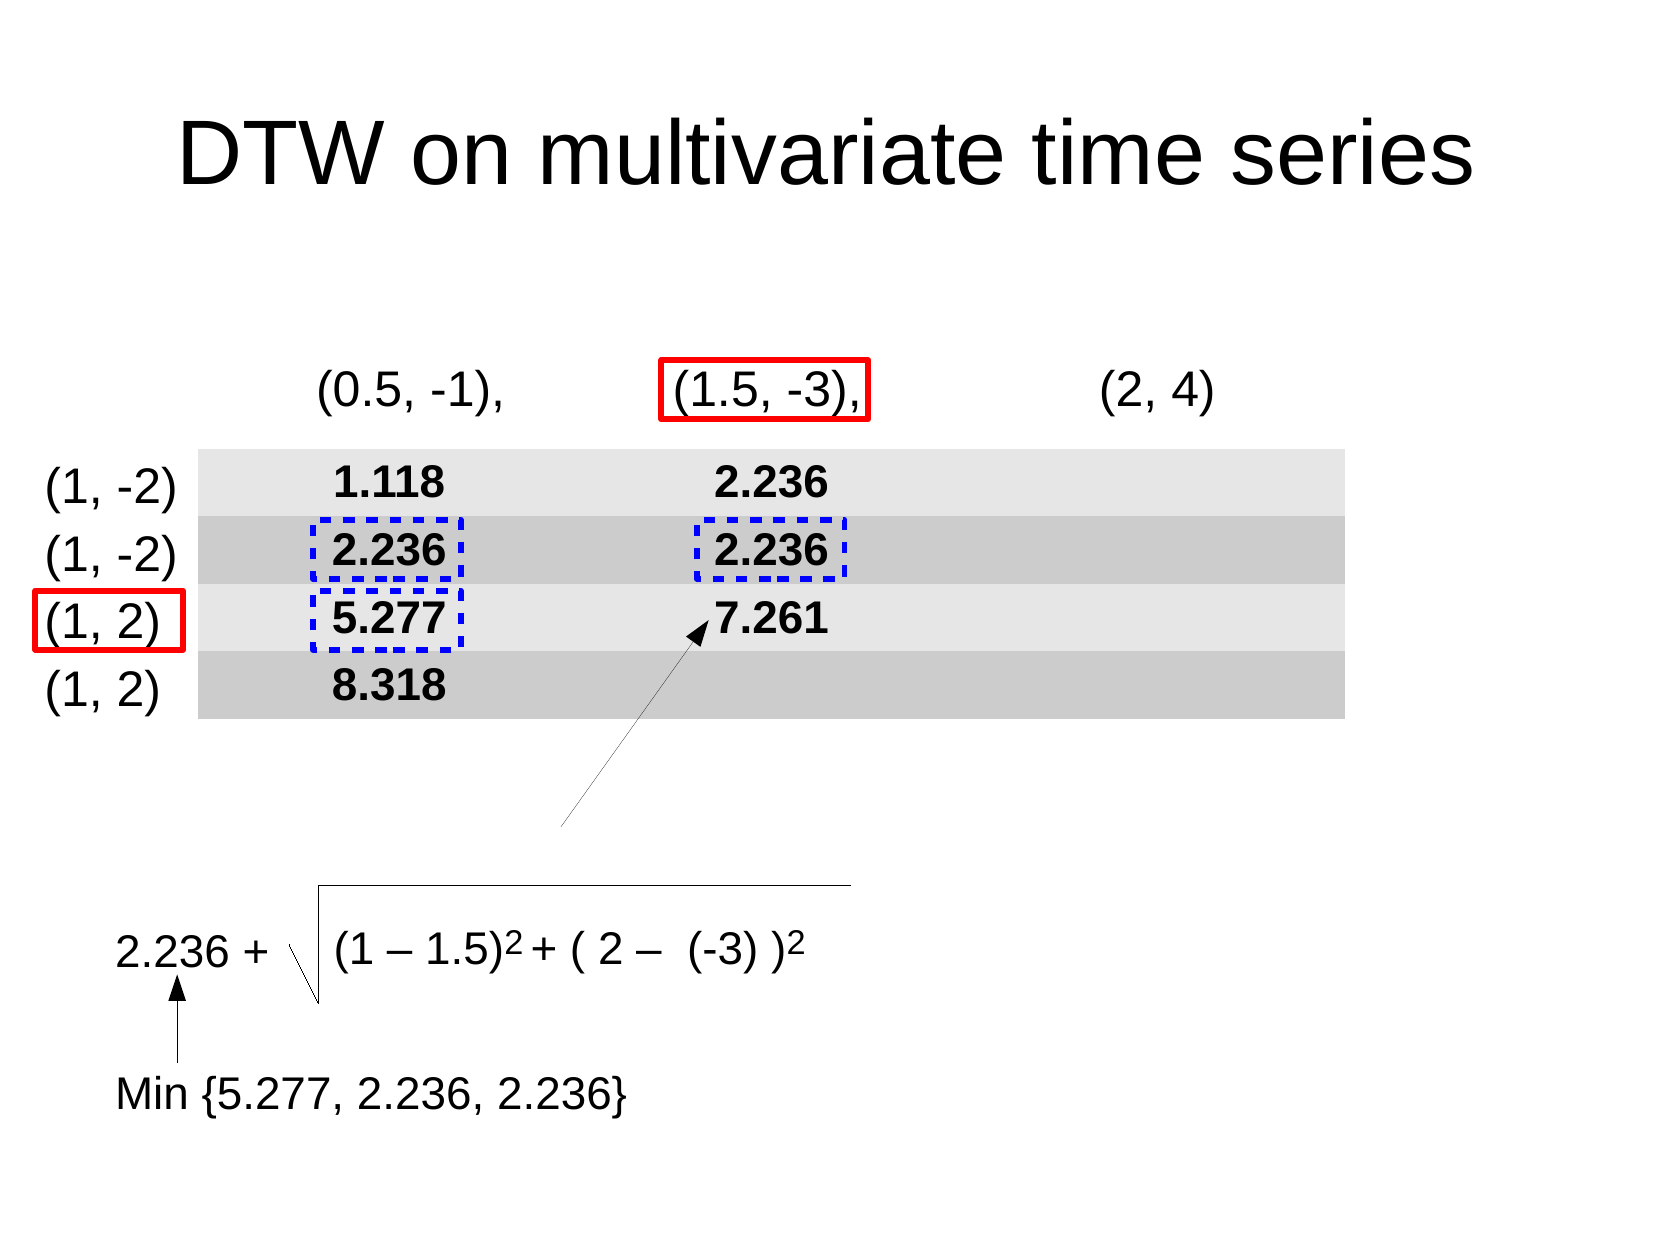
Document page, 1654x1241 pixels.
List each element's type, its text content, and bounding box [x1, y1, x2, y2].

table_cell [639, 651, 963, 719]
table_header [963, 449, 1345, 516]
table_cell [591, 651, 685, 719]
title DTW on multivariate time series [82, 49, 1571, 257]
table_cell 7.261 [591, 584, 963, 651]
table_cell 2.236 [591, 516, 963, 584]
text_box Min {5.277, 2.236, 2.236} [100, 1060, 643, 1154]
text_box (0.5, -1), (1.5, -3), (2, 4) [301, 354, 1276, 425]
table_header 2.236 [580, 449, 963, 516]
text_box (1, -2) (1, -2) (1, 2) (1, 2) [29, 450, 591, 725]
table_cell [963, 584, 1345, 651]
text_box 2.236 + [100, 918, 285, 1012]
text_box (1 – 1.5)2 + ( 2 – (-3) )2 [319, 915, 828, 984]
table_cell [963, 516, 1345, 584]
table_cell [963, 651, 1345, 719]
